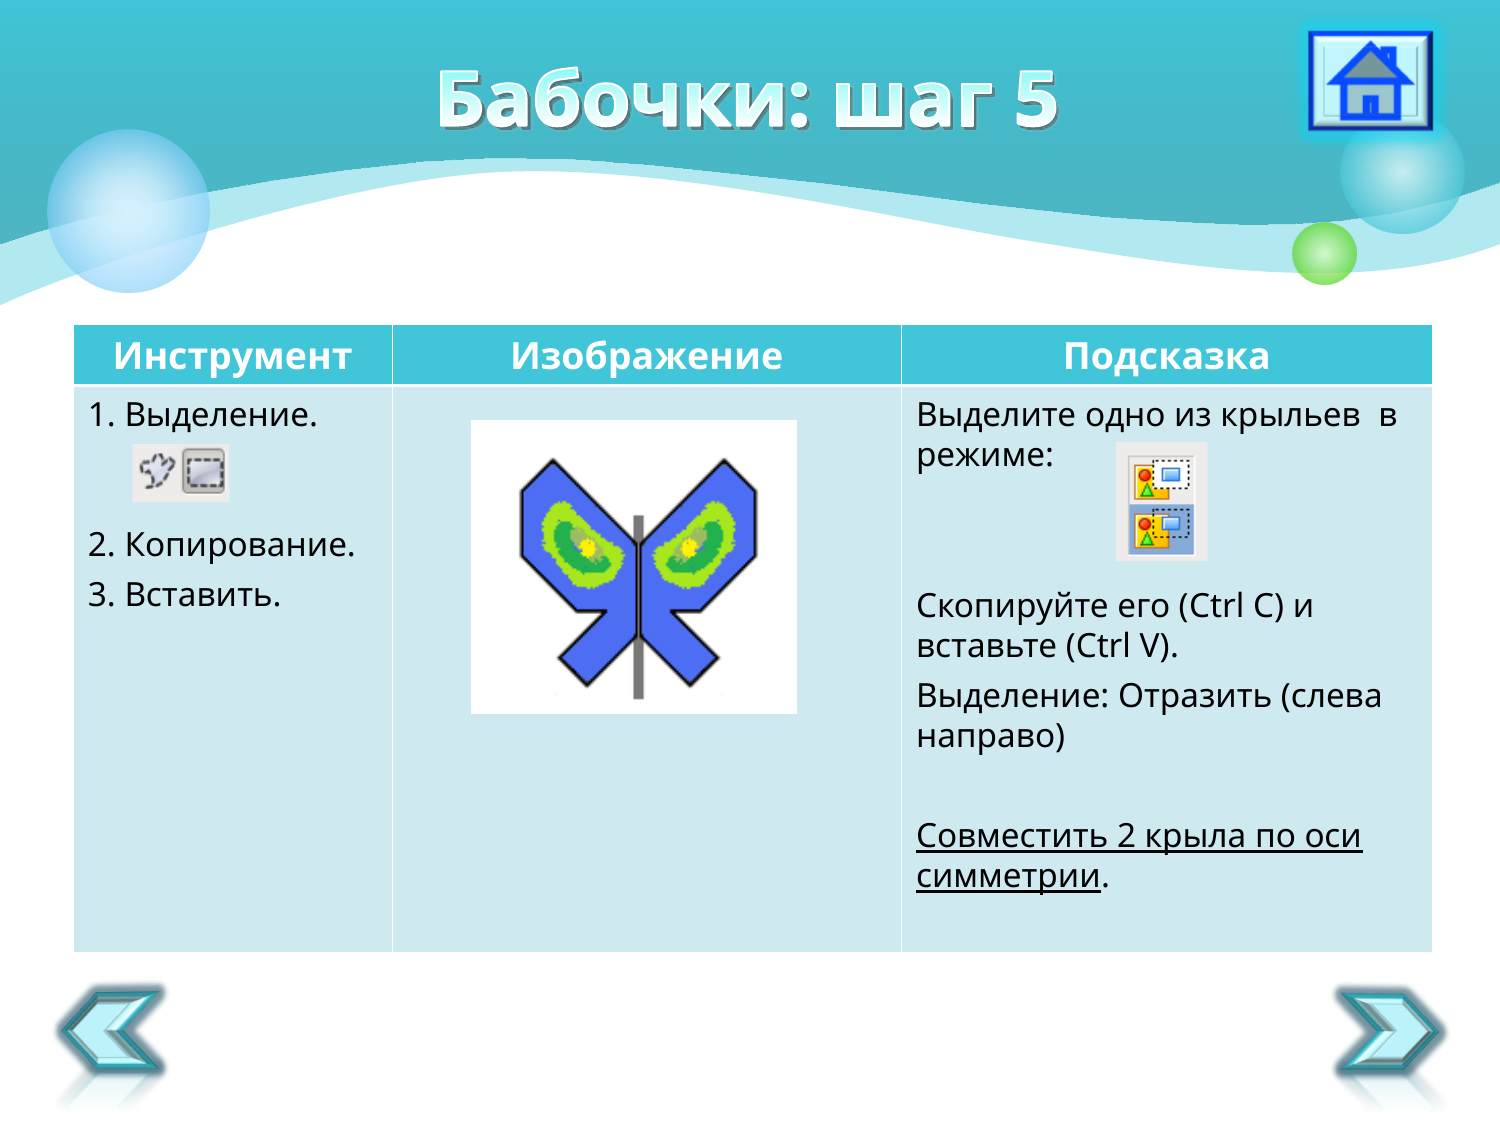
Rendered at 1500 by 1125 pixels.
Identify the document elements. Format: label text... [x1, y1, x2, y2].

text_box Бабочки: шаг 5 [487, 83, 527, 127]
text_box Бабочки: шаг 5 [634, 84, 676, 126]
picture [471, 420, 797, 714]
text_box Бабочки: шаг 5 [687, 84, 731, 126]
picture [132, 444, 230, 502]
picture [1284, 6, 1466, 286]
table_header Подсказка [902, 325, 1432, 384]
picture [46, 128, 211, 294]
table_cell 1. Выделение. 2. Копирование. 3. Вставить. [74, 387, 392, 952]
text_box Бабочки: шаг 5 [961, 84, 992, 126]
text_box Бабочки: шаг 5 [585, 83, 628, 127]
text_box Бабочки: шаг 5 [736, 84, 782, 126]
text_box Бабочки: шаг 5 [910, 83, 950, 127]
text_box Бабочки: шаг 5 [535, 67, 579, 127]
text_box Бабочки: шаг 5 [441, 71, 482, 126]
picture [1116, 442, 1208, 561]
text_box Бабочки: шаг 5 [837, 84, 902, 126]
picture [43, 972, 179, 1125]
table_header Изображение [393, 325, 901, 384]
table_cell [393, 387, 901, 952]
table_header Инструмент [74, 325, 392, 384]
picture [1321, 974, 1459, 1125]
table_cell Выделите одно из крыльев в режиме: Скопируйте его (Ctrl C) и вставьте (Ctrl V). Выделение: Отразить (слева направо) Совместить 2 крыла по оси симметрии. [902, 387, 1432, 952]
text_box Бабочки: шаг 5 [1017, 71, 1056, 127]
